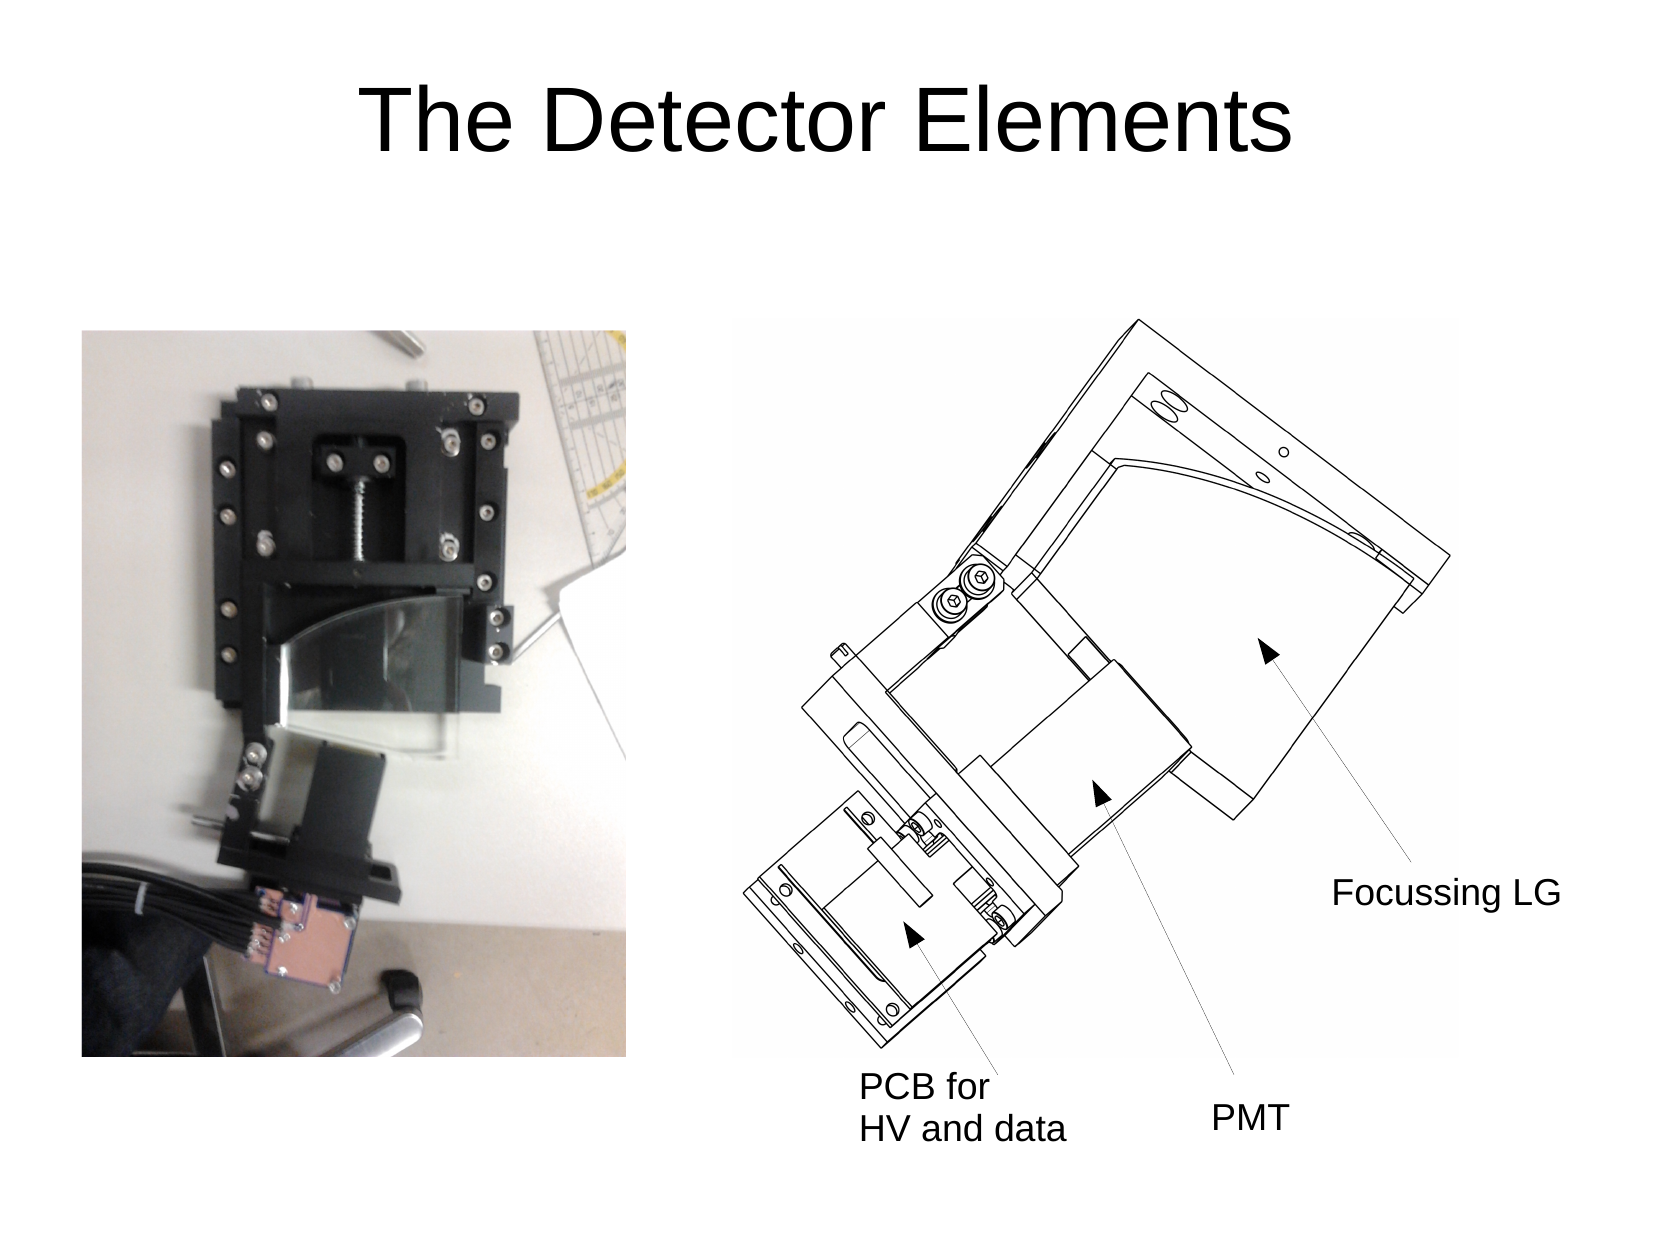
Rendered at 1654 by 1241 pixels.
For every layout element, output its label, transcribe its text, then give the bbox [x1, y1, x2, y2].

title The Detector Elements [82, 49, 1571, 189]
picture [81, 330, 626, 1057]
text_box Focussing LG [1316, 864, 1578, 922]
text_box PCB for HV and data [844, 1057, 1082, 1157]
text_box PMT [1196, 1088, 1305, 1146]
picture [732, 318, 1459, 1058]
